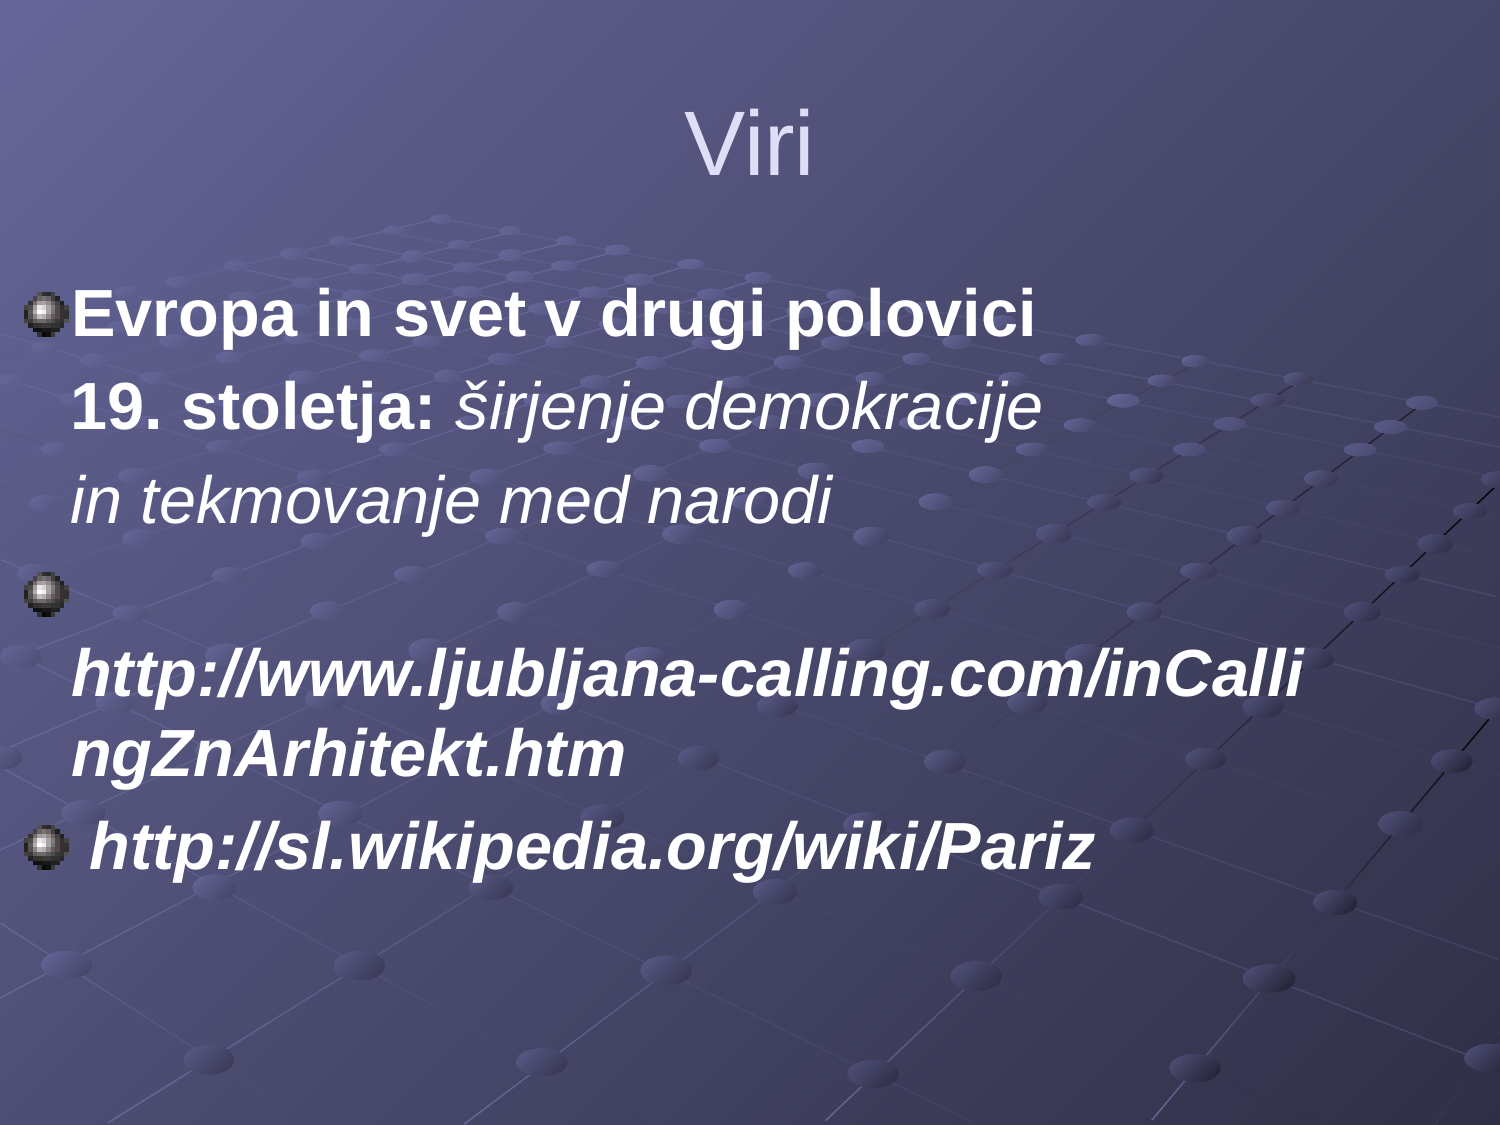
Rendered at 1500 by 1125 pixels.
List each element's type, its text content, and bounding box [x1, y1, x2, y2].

list Evropa in svet v drugi polovici 19. stoletja: širjenje demokracije in tekmovanje med narodi http://www.ljubljana-calling.com/inCallingZnArhitekt.htm http://sl.wikipedia.org/wiki/Pariz [0, 262, 1350, 1007]
title Viri [75, 45, 1425, 233]
